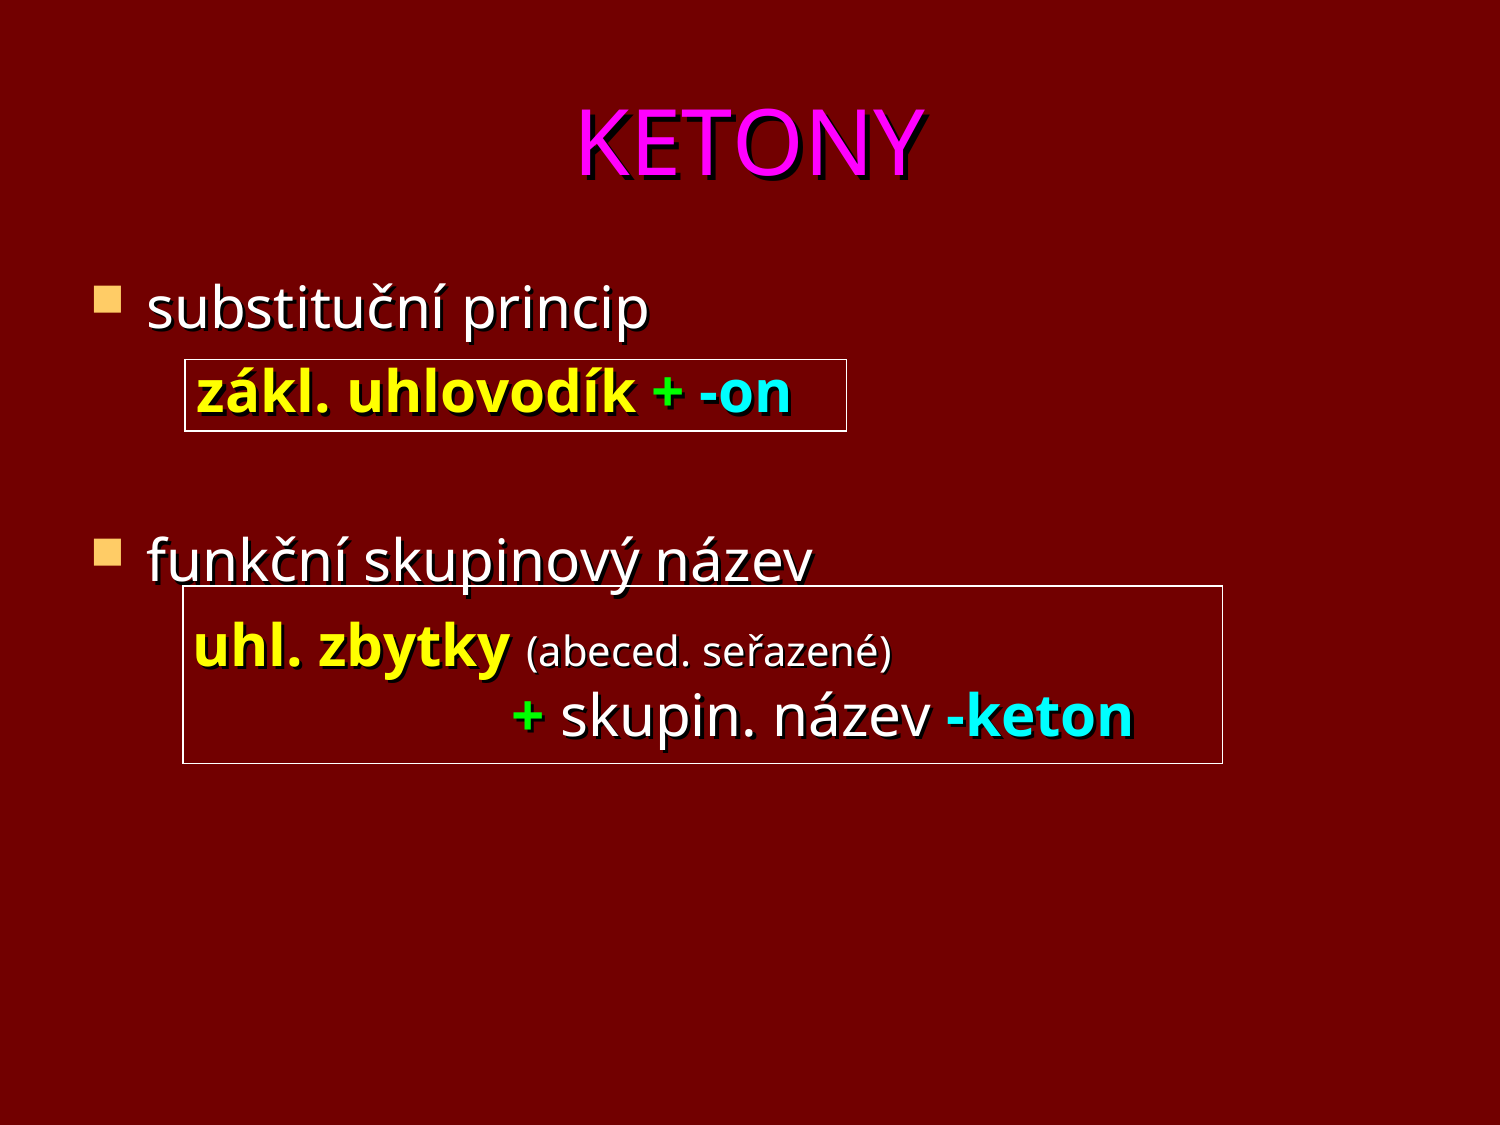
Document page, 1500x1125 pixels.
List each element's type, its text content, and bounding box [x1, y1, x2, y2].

title KETONY [75, 45, 1426, 233]
text_box [183, 586, 1223, 764]
text_box [185, 359, 847, 431]
list substituční princip zákl. uhlovodík + -on funkční skupinový název uhl. zbytky (abeced. seřazené) + skupin. název -keton [75, 262, 1426, 1001]
